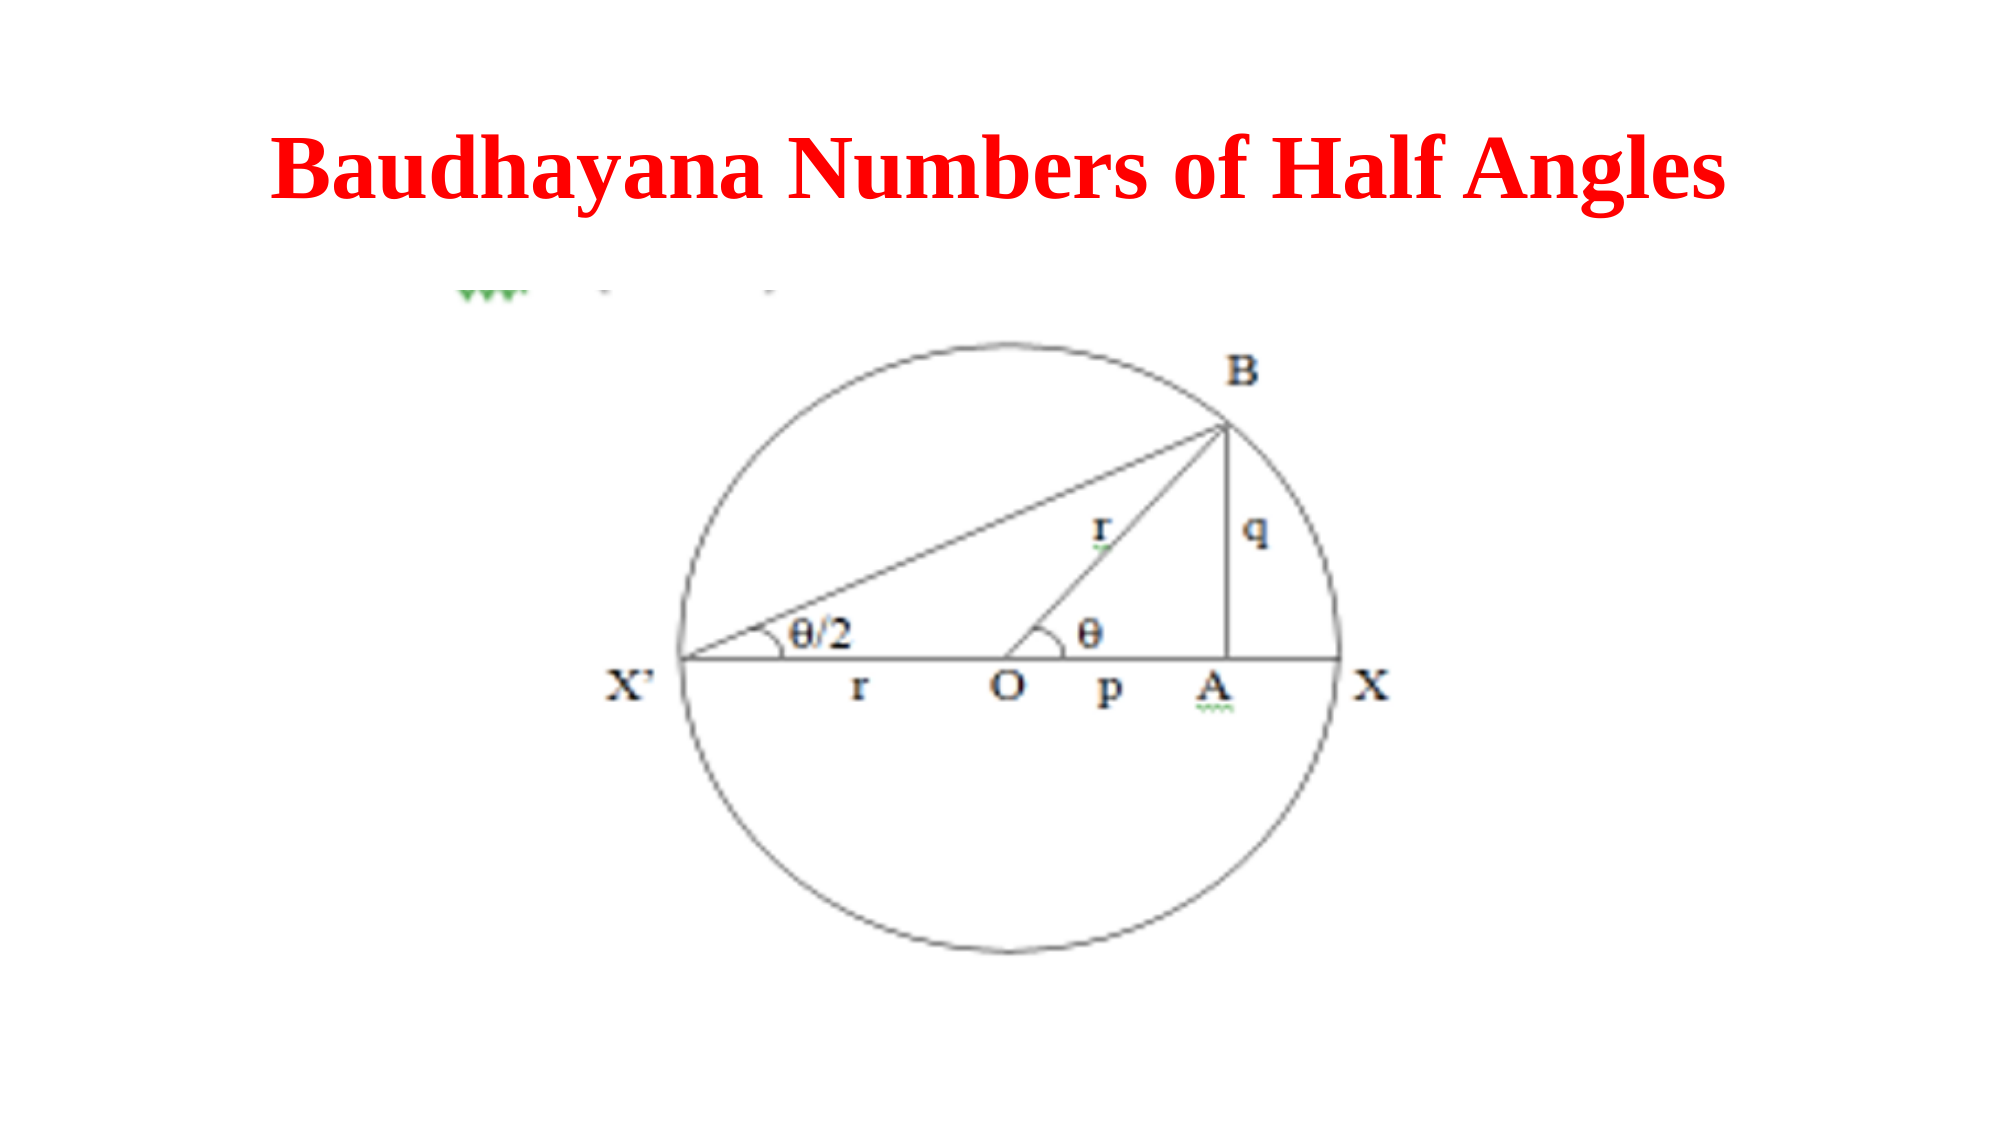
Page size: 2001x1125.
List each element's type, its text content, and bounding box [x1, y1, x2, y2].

title Baudhayana Numbers of Half Angles [137, 59, 1863, 278]
picture [269, 290, 1775, 974]
